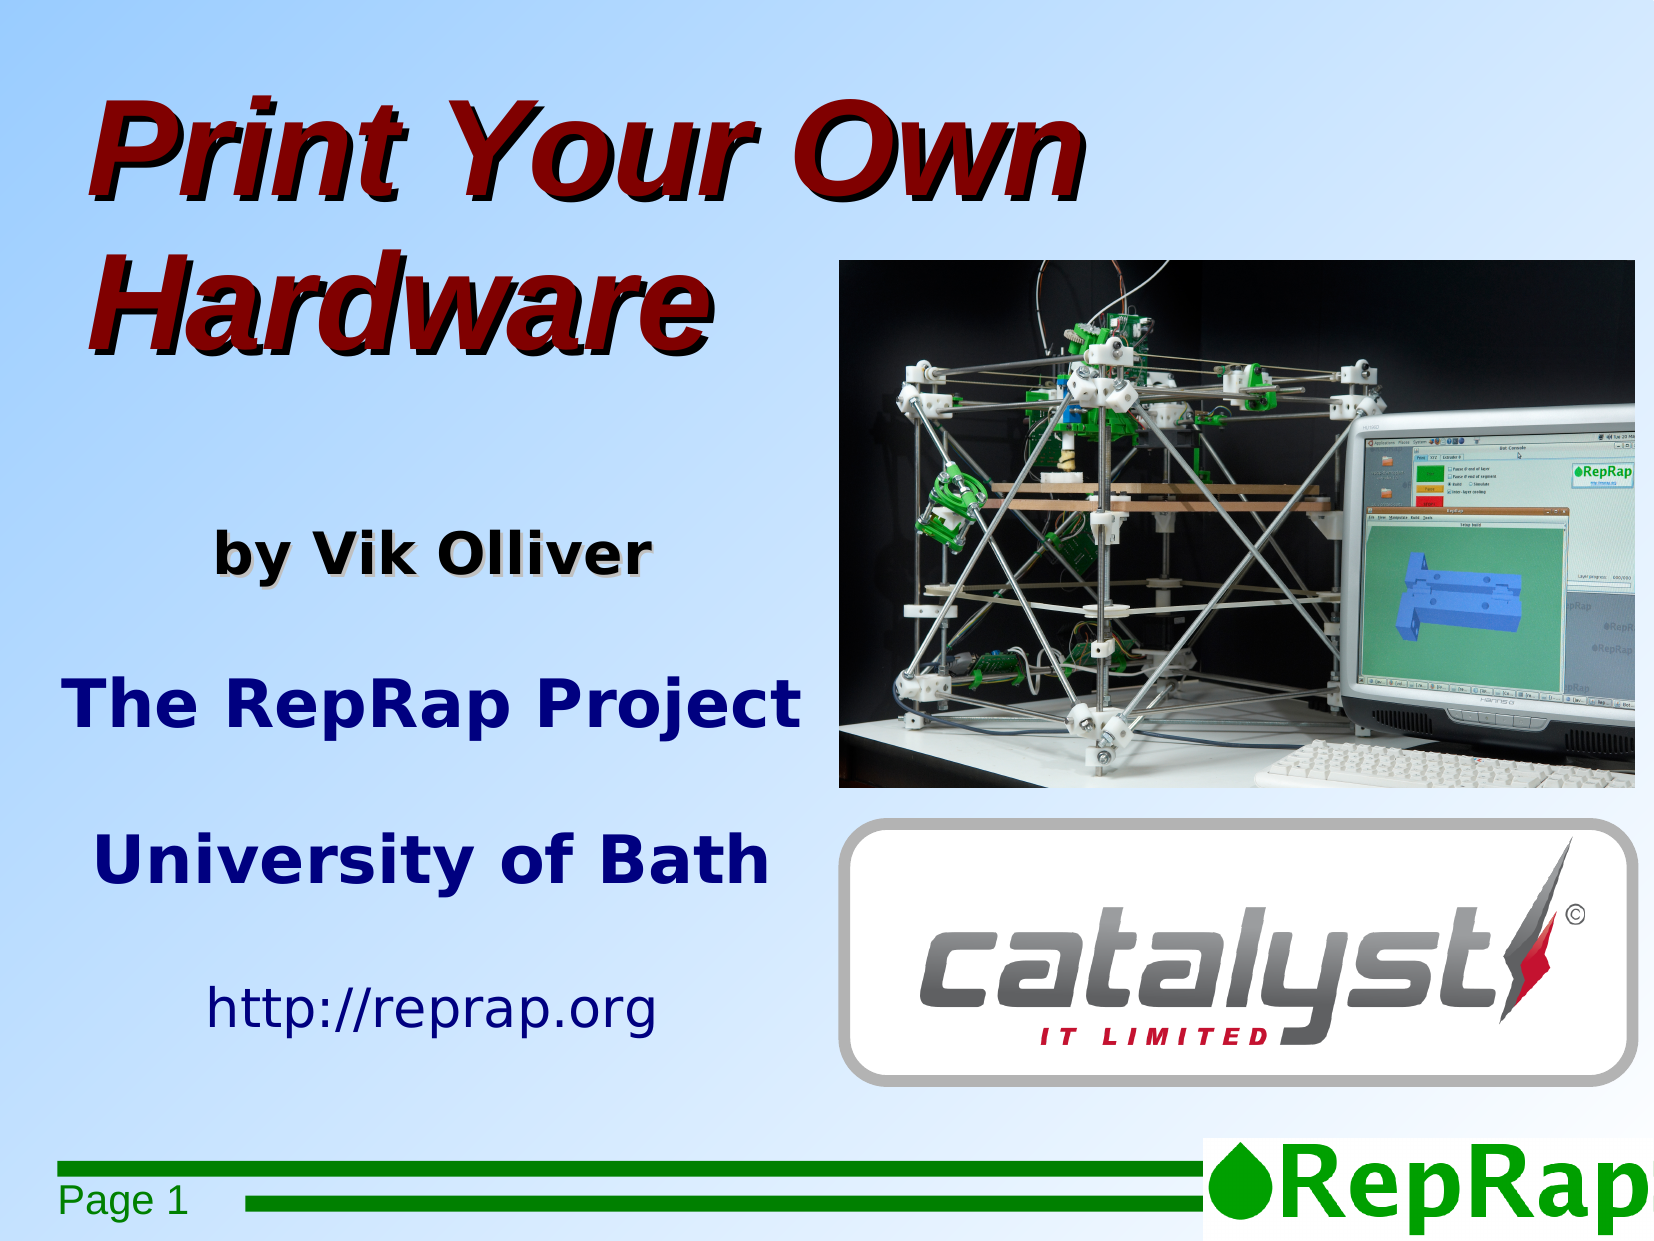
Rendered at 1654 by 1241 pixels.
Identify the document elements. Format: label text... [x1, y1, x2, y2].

picture [920, 836, 1585, 1045]
title Print Your Own Hardware [86, 16, 1246, 433]
subtitle by Vik Olliver The RepRap Project University of Bath http://reprap.org [0, 375, 890, 1186]
picture [1203, 1138, 1654, 1241]
picture [839, 260, 1635, 788]
text_box [844, 823, 1633, 1082]
